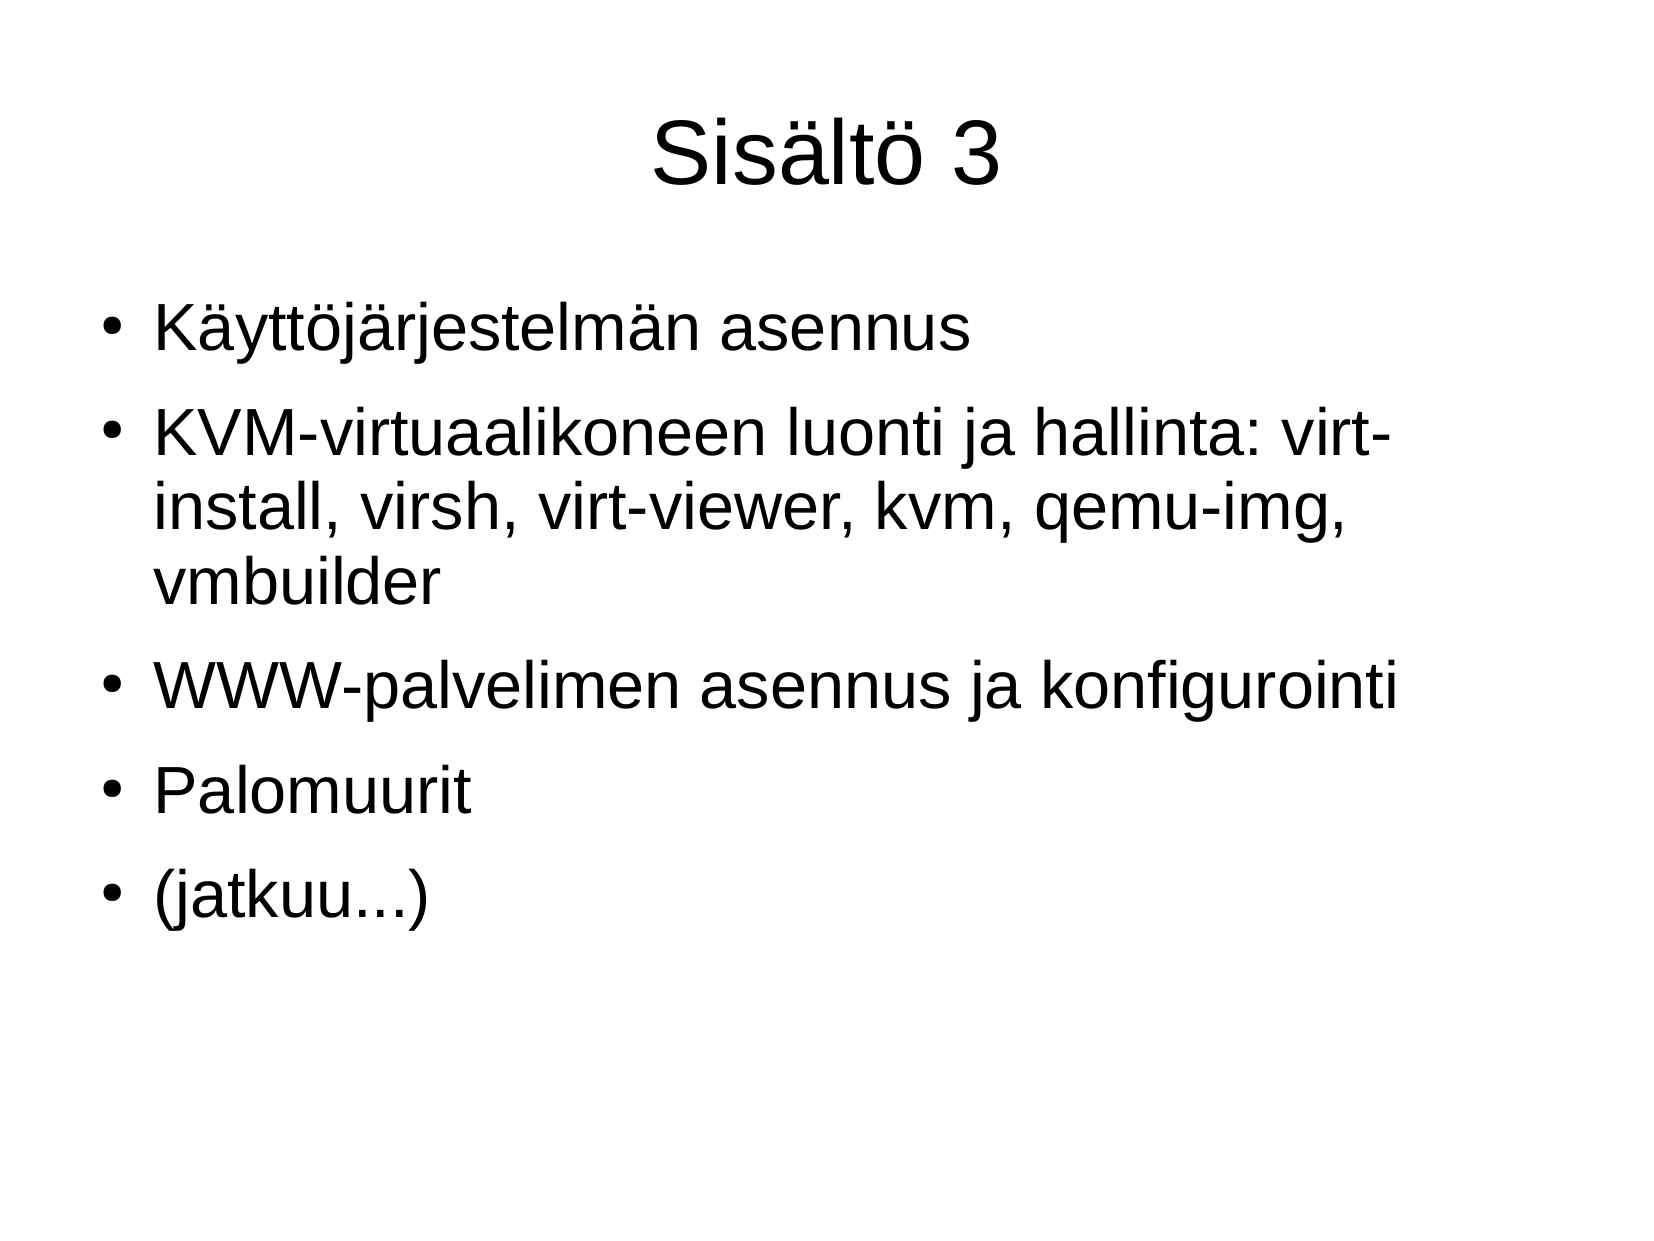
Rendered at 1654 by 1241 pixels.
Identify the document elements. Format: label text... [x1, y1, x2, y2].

list Käyttöjärjestelmän asennus KVM-virtuaalikoneen luonti ja hallinta: virt-install, virsh, virt-viewer, kvm, qemu-img, vmbuilder WWW-palvelimen asennus ja konfigurointi Palomuurit (jatkuu...) [82, 290, 1571, 1010]
title Sisältö 3 [82, 49, 1571, 257]
